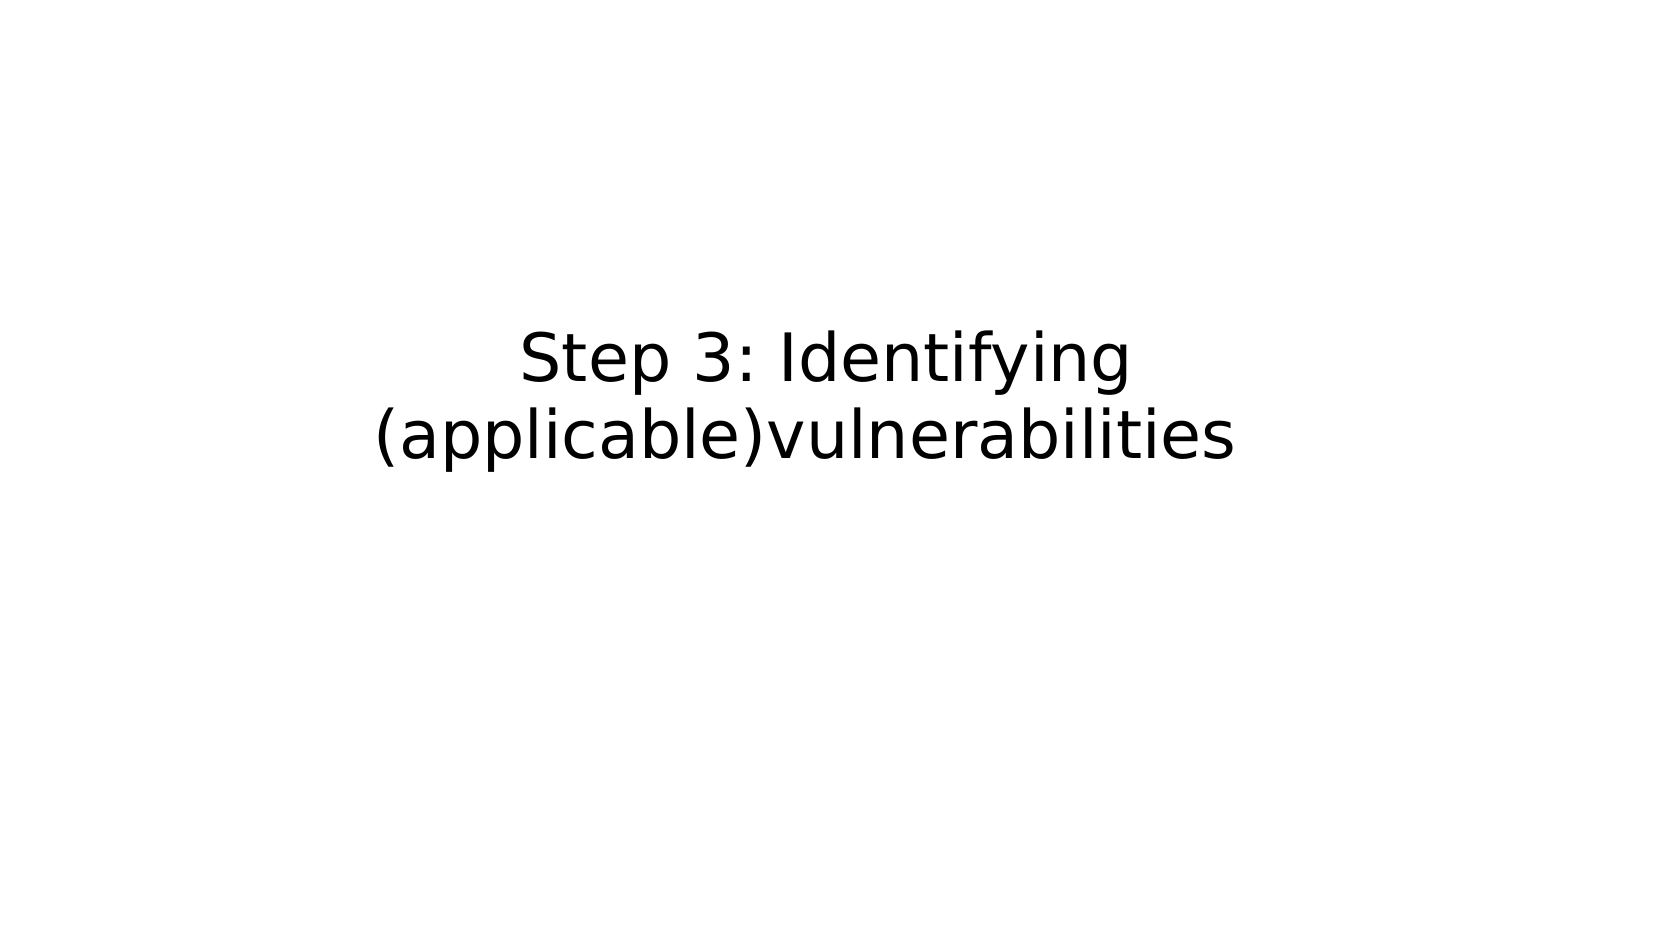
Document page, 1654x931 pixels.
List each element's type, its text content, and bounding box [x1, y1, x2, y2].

subtitle Step 3: Identifying (applicable)vulnerabilities [82, 37, 1571, 757]
